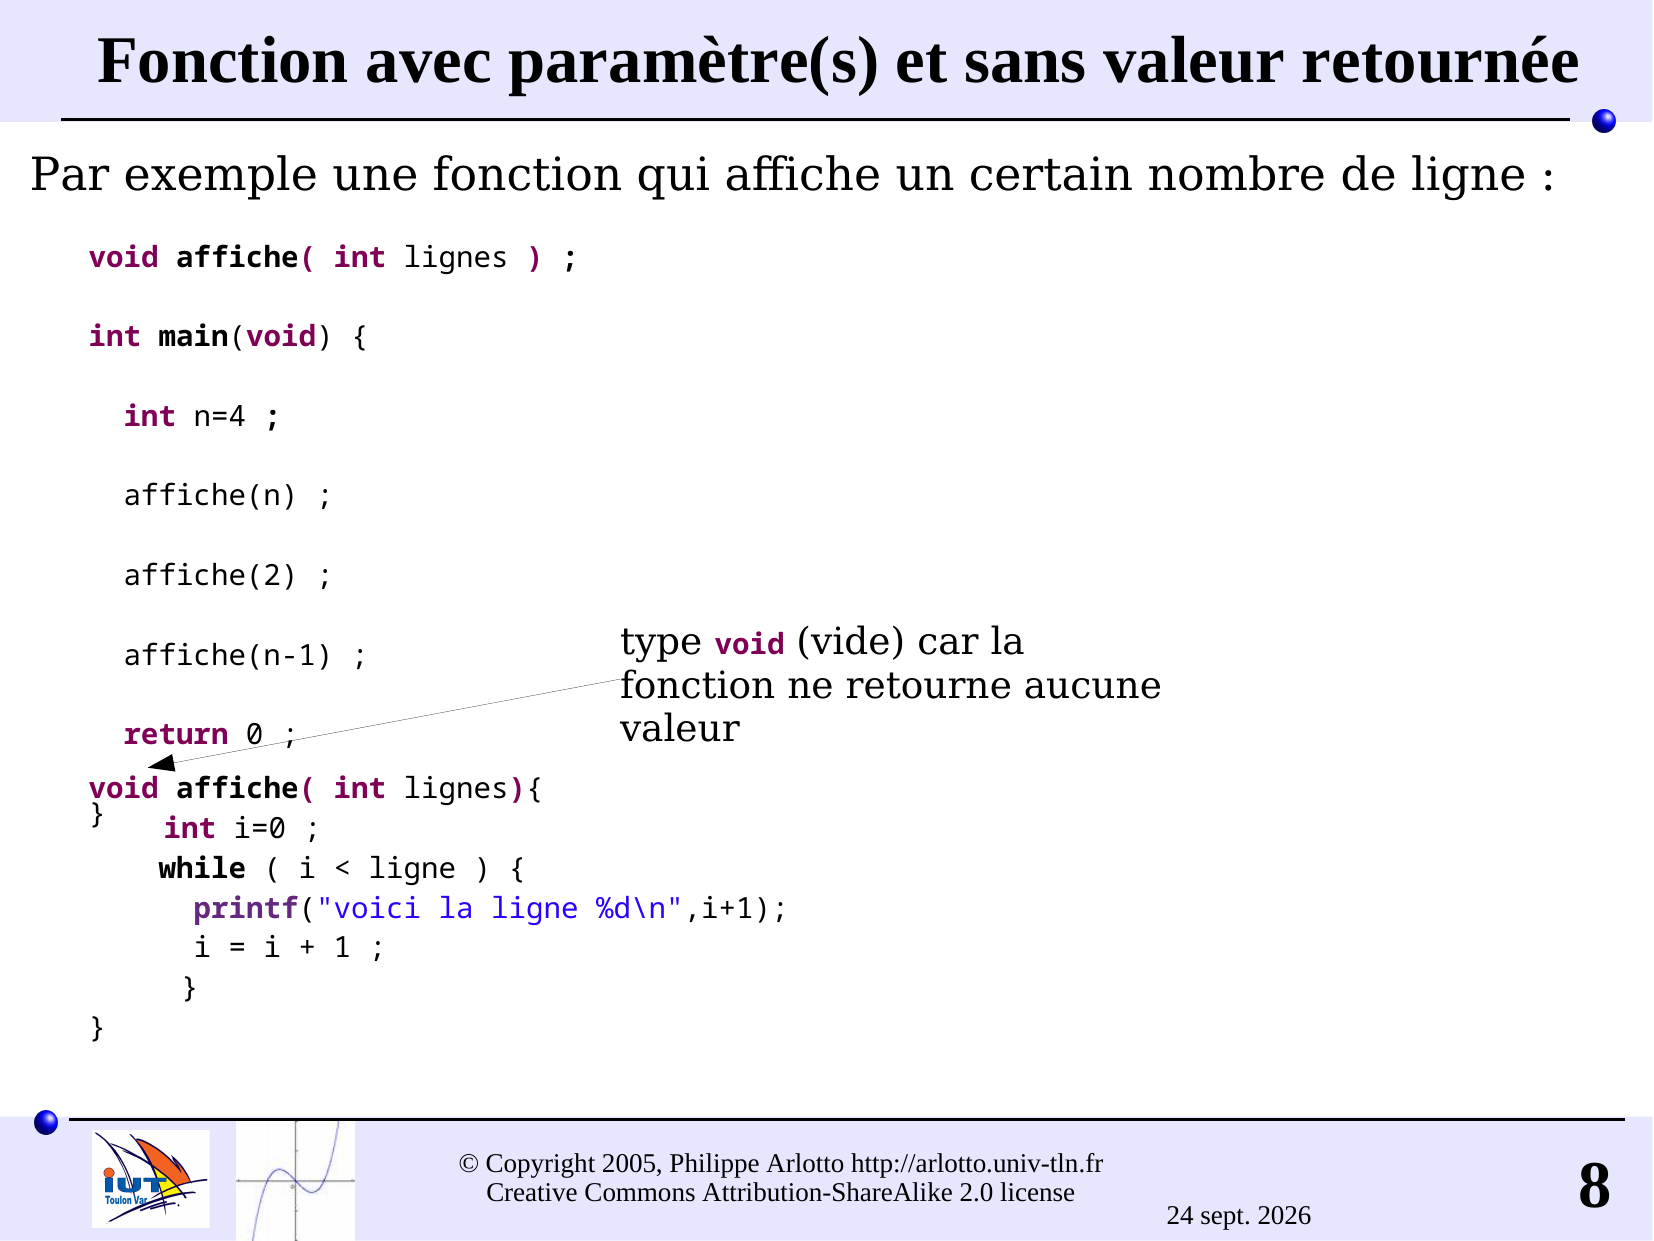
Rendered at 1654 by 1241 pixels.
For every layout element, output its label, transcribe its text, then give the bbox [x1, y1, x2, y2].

text_box void affiche( int lignes ) ; int main(void) { int n=4 ; affiche(n) ; affiche(2) ; affiche(n-1) ; return 0 ; } [243, 680, 620, 751]
text_box type void (vide) car la fonction ne retourne aucune valeur [620, 620, 1182, 751]
text_box void affiche( int lignes ) ; int main(void) { int n=4 ; affiche(n) ; affiche(2) ; affiche(n-1) ; return 0 ; } [88, 236, 739, 751]
picture [236, 1121, 355, 1241]
text_box Par exemple une fonction qui affiche un certain nombre de ligne : [29, 147, 1595, 255]
title Fonction avec paramètre(s) et sans valeur retournée [95, 14, 1585, 107]
text_box void affiche( int lignes){ int i=0 ; while ( i < ligne ) { printf("voici la ligne %d\n",i+1); i = i + 1 ; } } [88, 767, 827, 1008]
